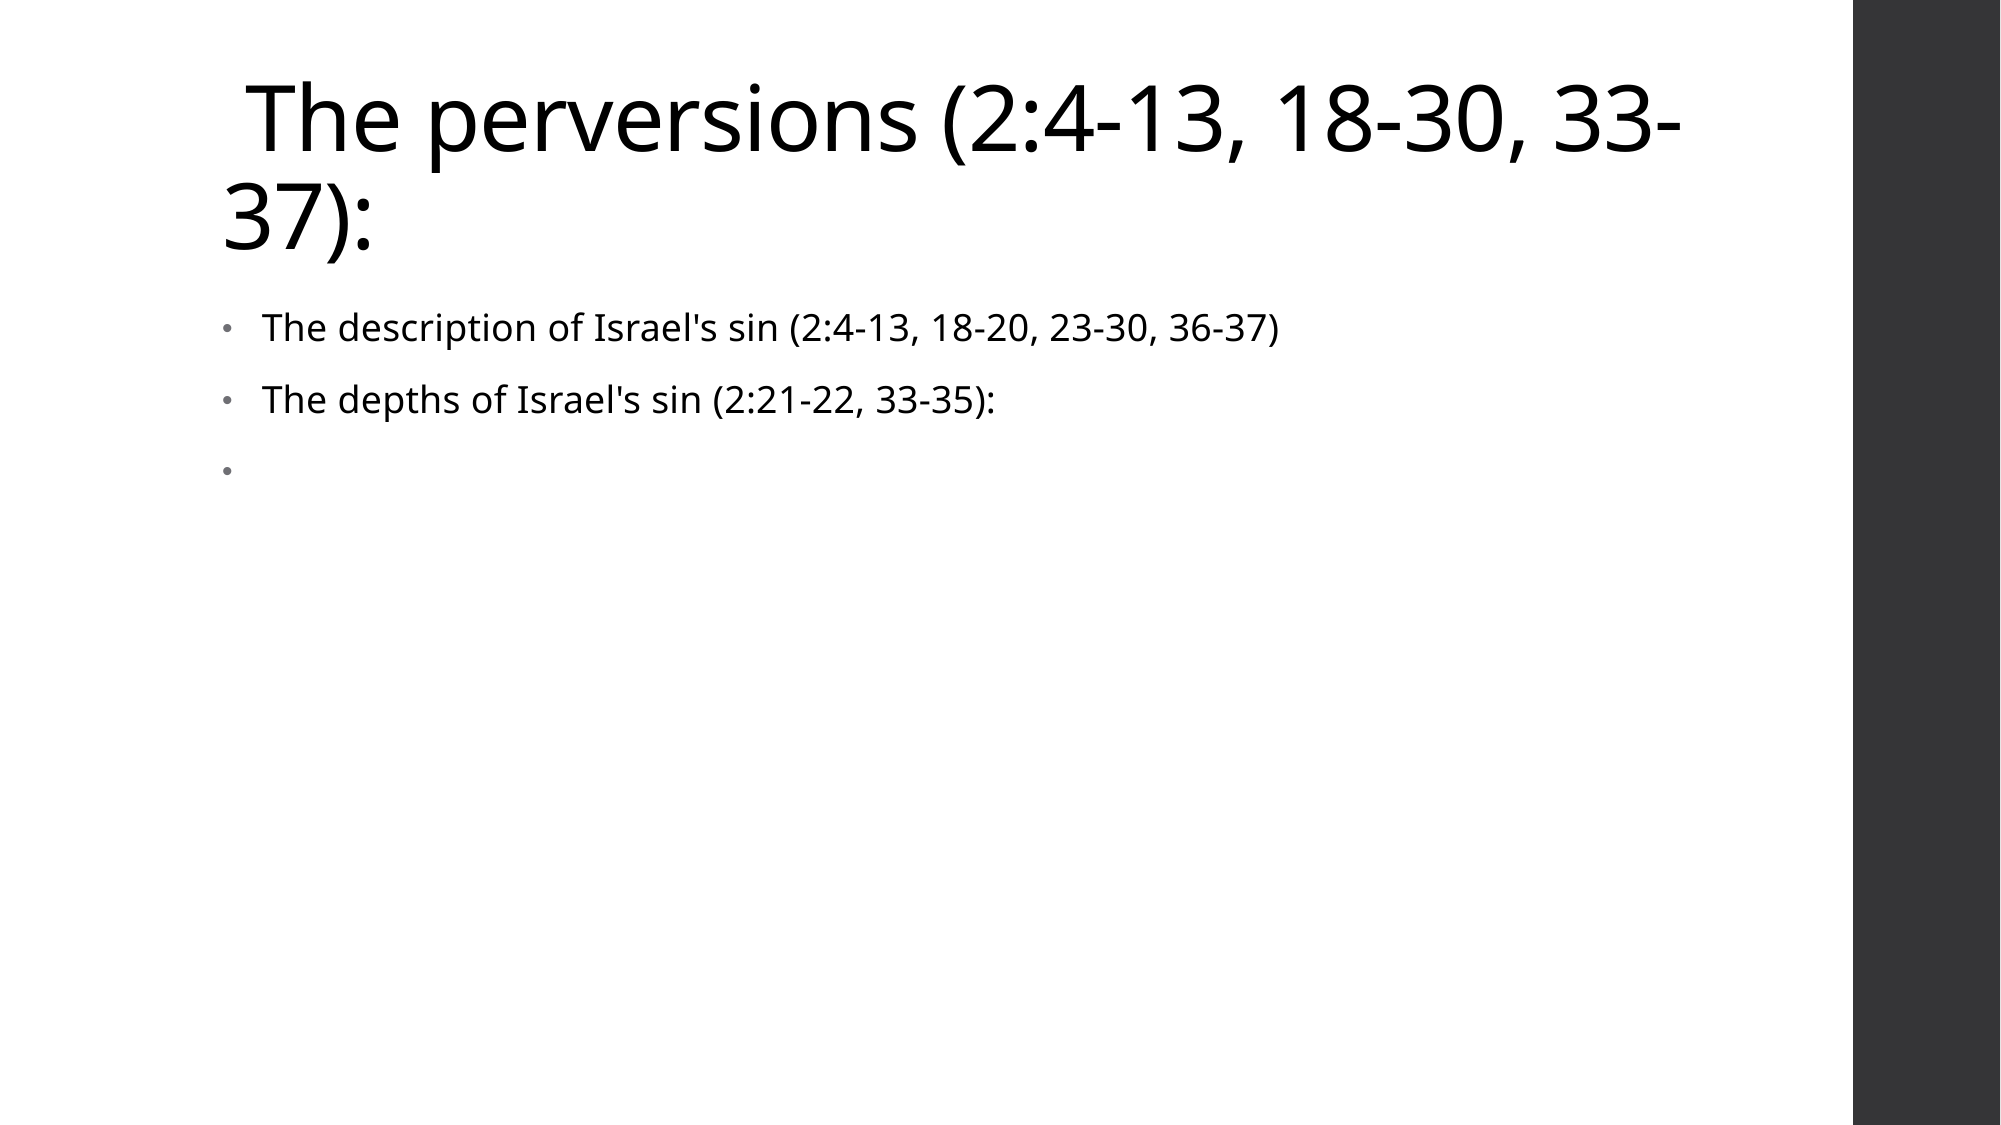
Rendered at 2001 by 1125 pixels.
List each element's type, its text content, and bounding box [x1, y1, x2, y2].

title The perversions (2:4-13, 18-30, 33-37): [206, 60, 1797, 278]
list The description of Israel's sin (2:4-13, 18-20, 23-30, 36-37) The depths of Israel's sin (2:21-22, 33-35): [206, 299, 1617, 1014]
